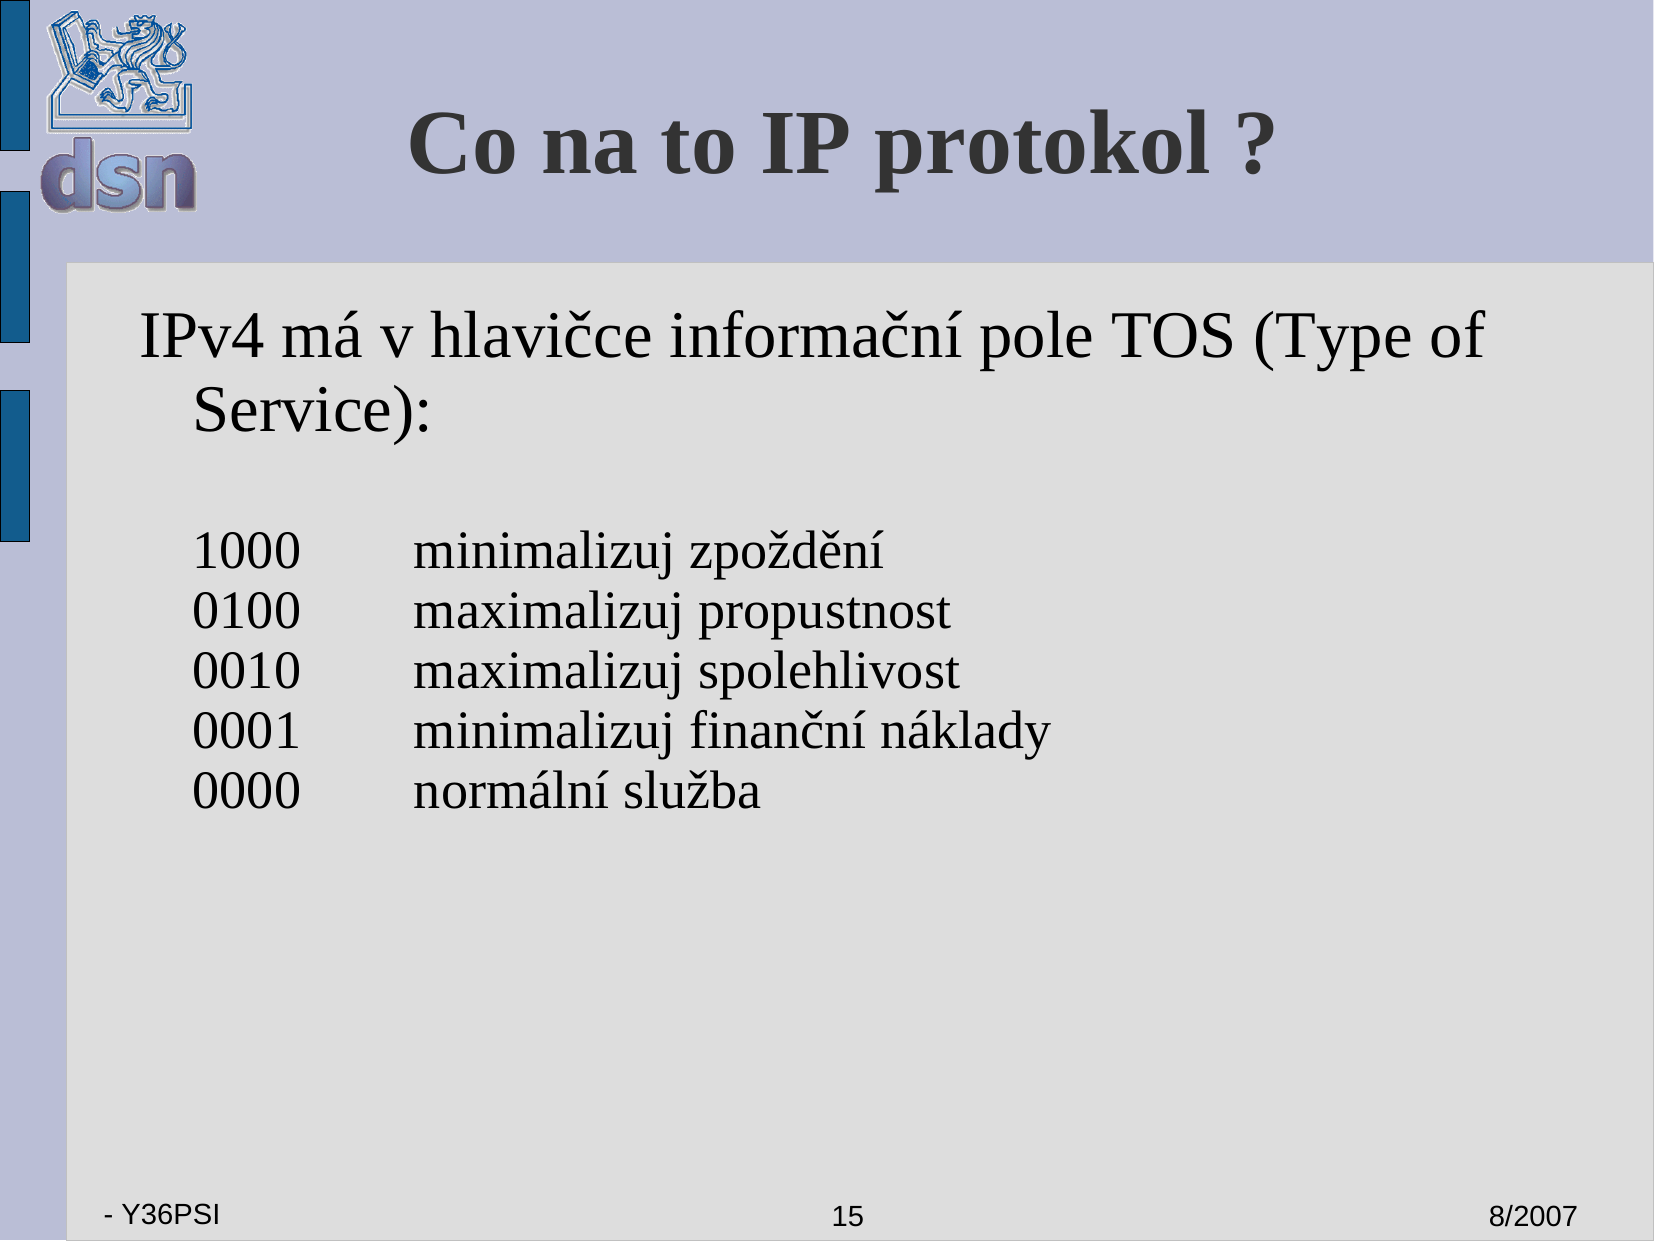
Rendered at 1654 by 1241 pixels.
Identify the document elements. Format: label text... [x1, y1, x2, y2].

picture [10, 10, 223, 230]
list IPv4 má v hlavičce informační pole TOS (Type of Service): 1000 minimalizuj zpoždění 0100 maximalizuj propustnost 0010 maximalizuj spolehlivost 0001 minimalizuj finanční náklady 0000 normální služba [121, 297, 1534, 1126]
title Co na to IP protokol ? [210, 38, 1478, 247]
